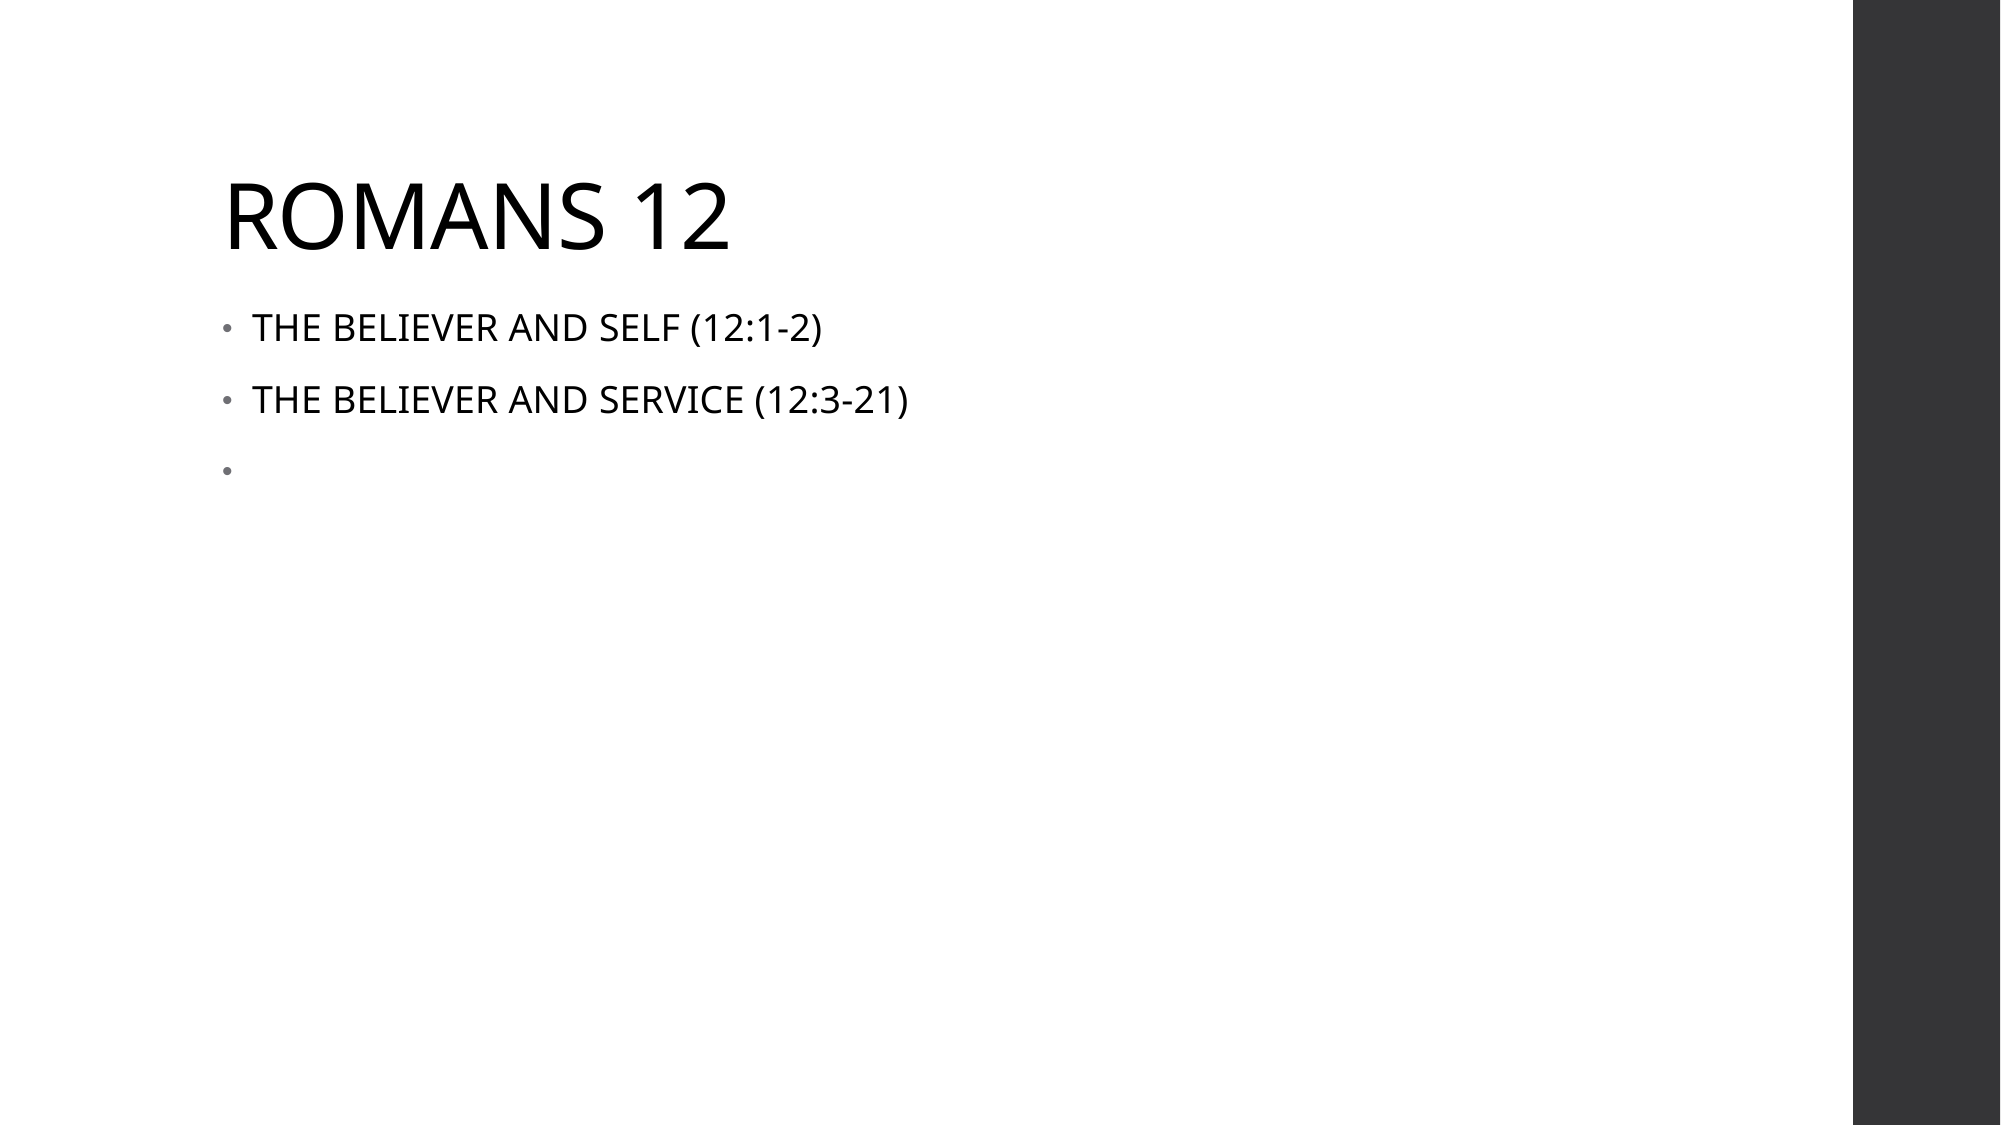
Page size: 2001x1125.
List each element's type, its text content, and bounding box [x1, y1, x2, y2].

list THE BELIEVER AND SELF (12:1-2) THE BELIEVER AND SERVICE (12:3-21) [206, 299, 1617, 1014]
title ROMANS 12 [206, 60, 1797, 278]
